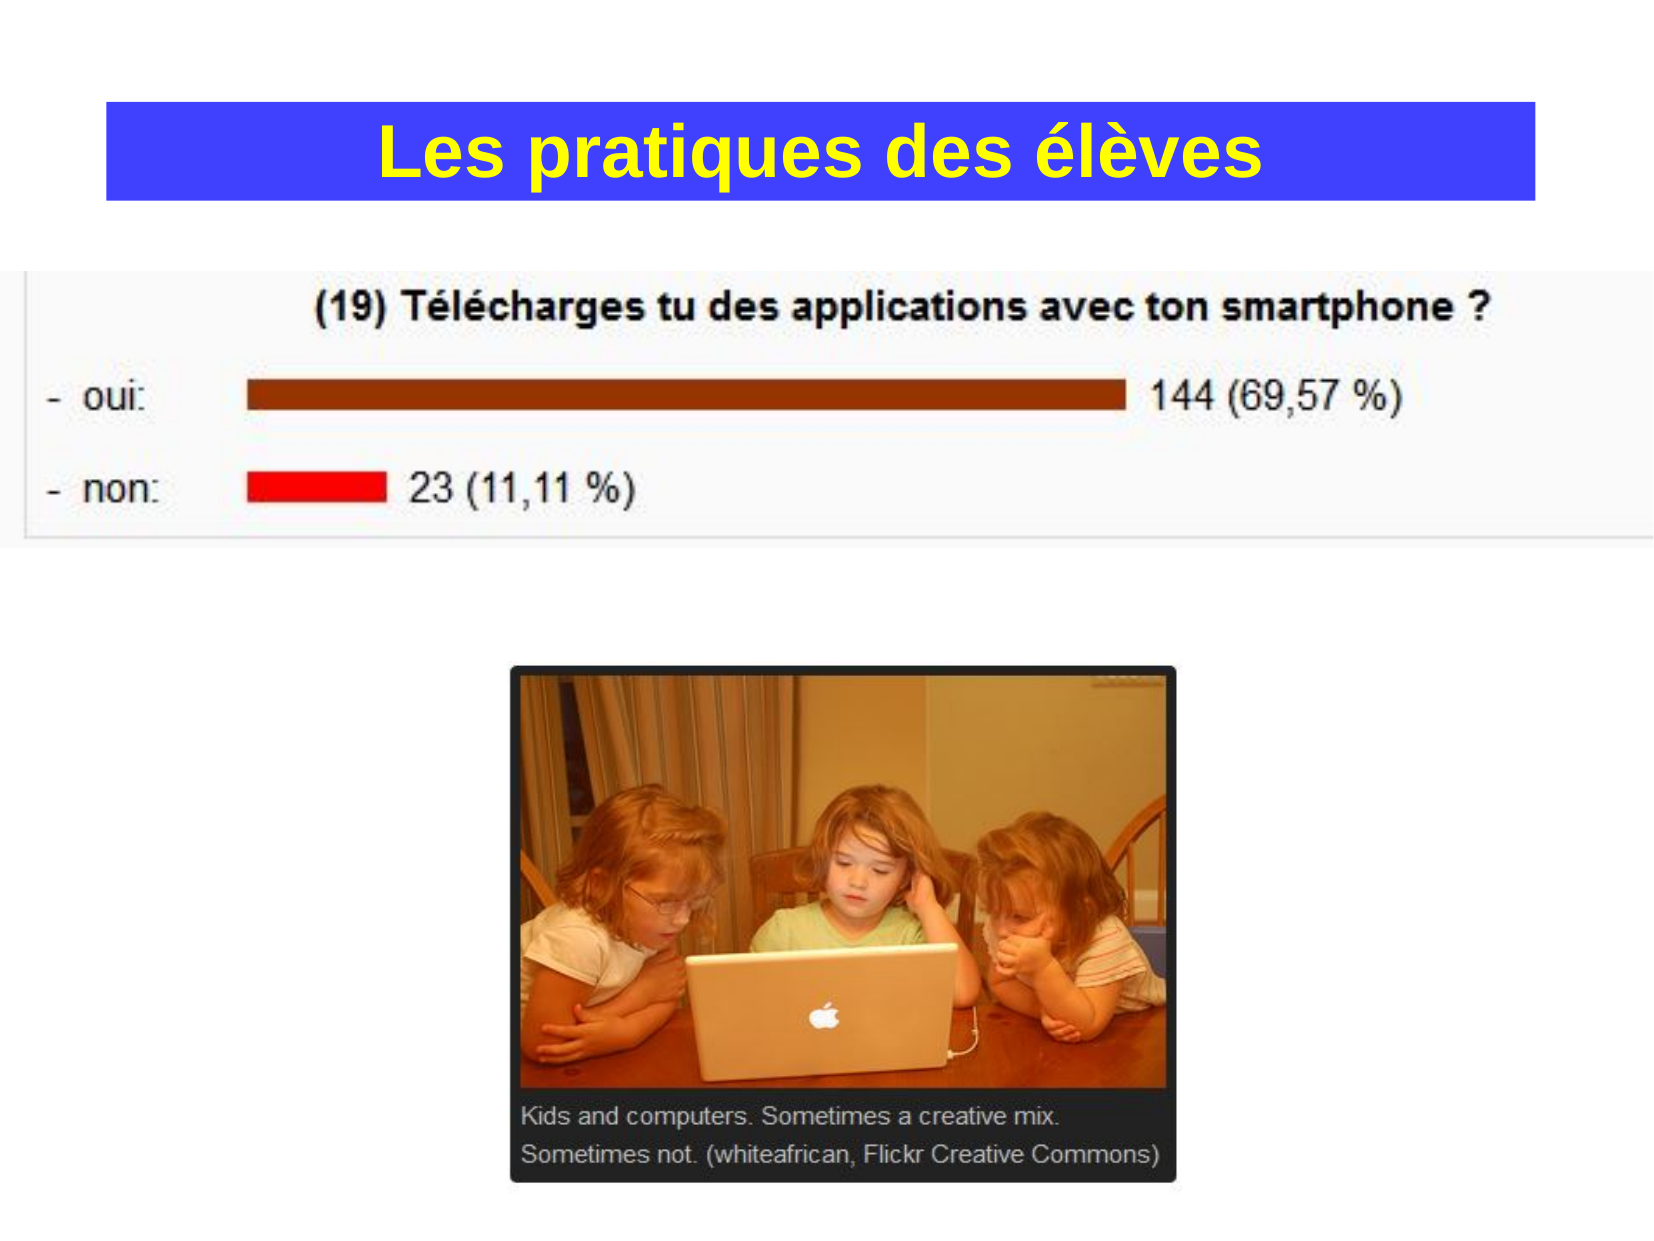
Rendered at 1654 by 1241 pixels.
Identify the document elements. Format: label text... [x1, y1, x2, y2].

text_box Les pratiques des élèves [106, 101, 1536, 201]
picture [0, 271, 1654, 548]
picture [507, 661, 1182, 1193]
